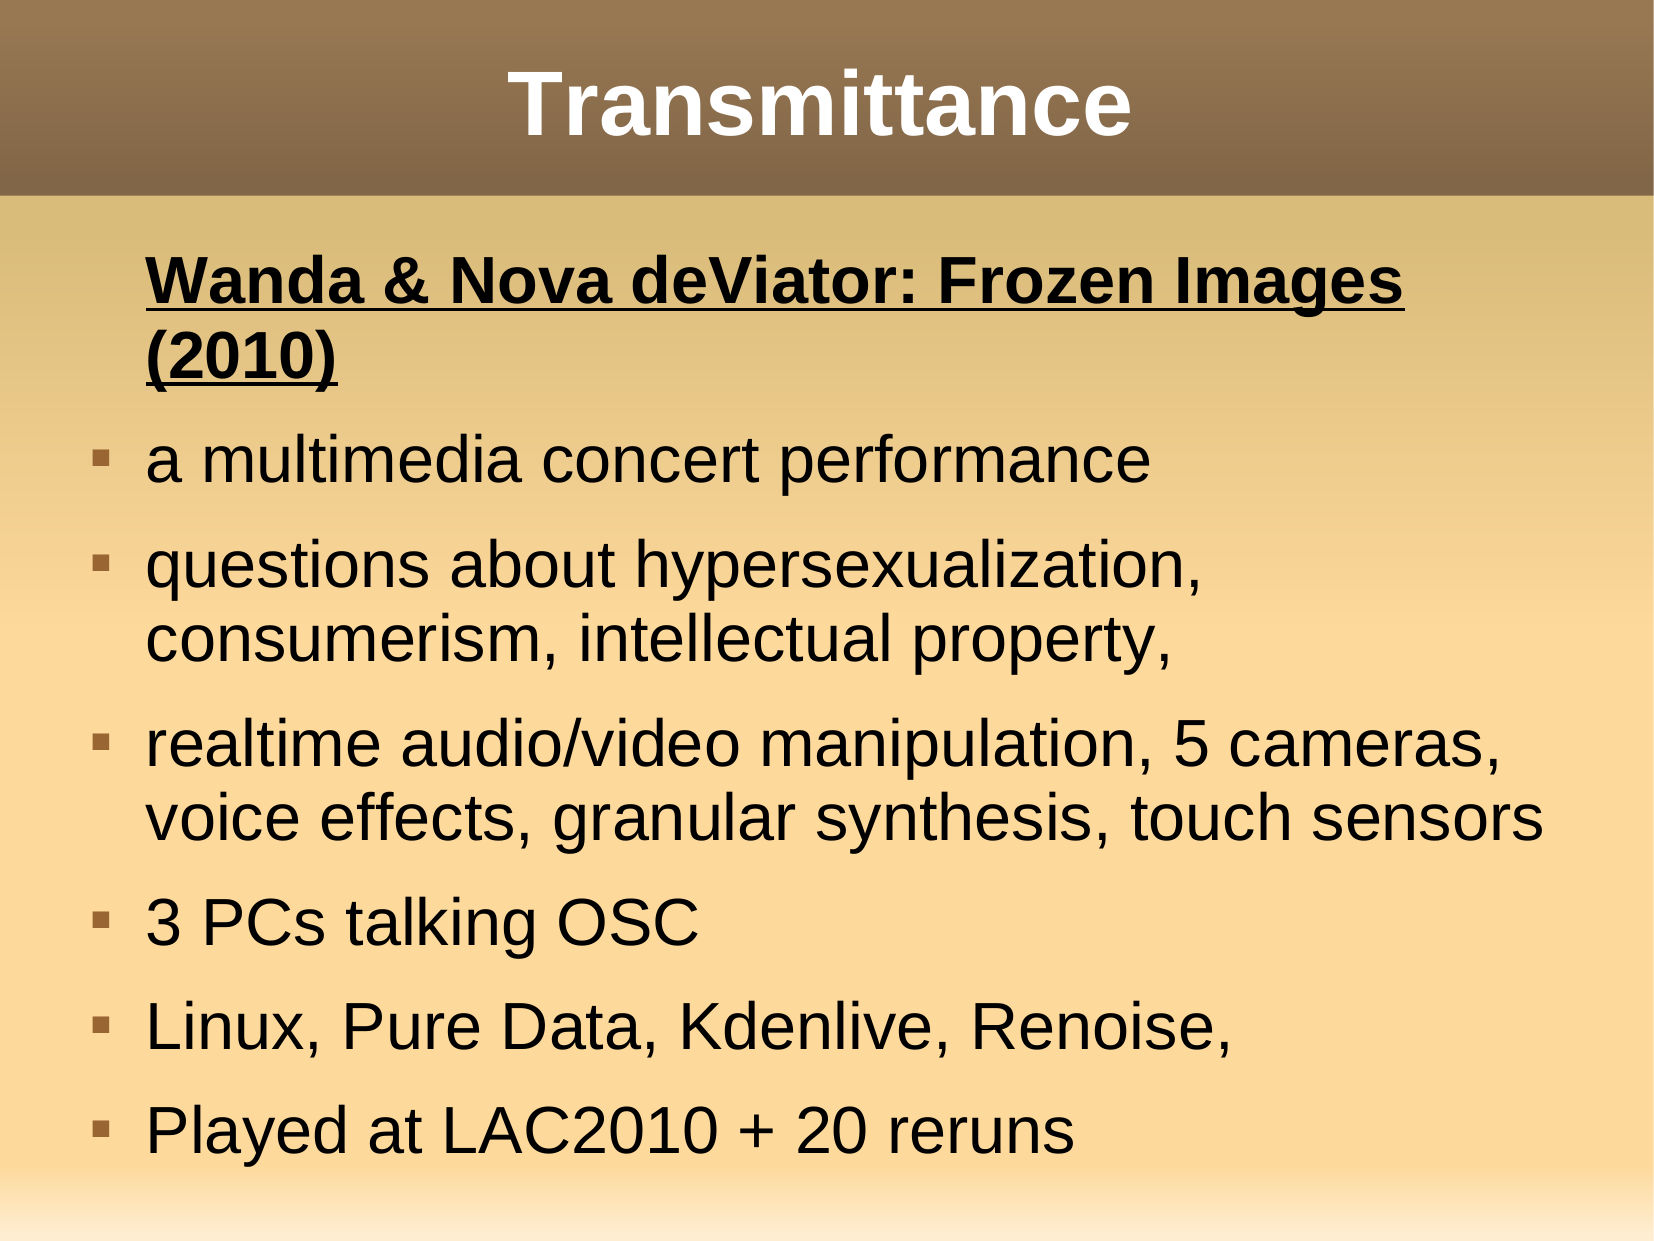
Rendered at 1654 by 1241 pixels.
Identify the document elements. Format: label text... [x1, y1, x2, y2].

list Wanda & Nova deViator: Frozen Images (2010) a multimedia concert performance questions about hypersexualization, consumerism, intellectual property, realtime audio/video manipulation, 5 cameras, voice effects, granular synthesis, touch sensors 3 PCs talking OSC Linux, Pure Data, Kdenlive, Renoise, Played at LAC2010 + 20 reruns [75, 243, 1613, 1168]
title Transmittance [76, 0, 1565, 208]
picture [0, 0, 1654, 1241]
